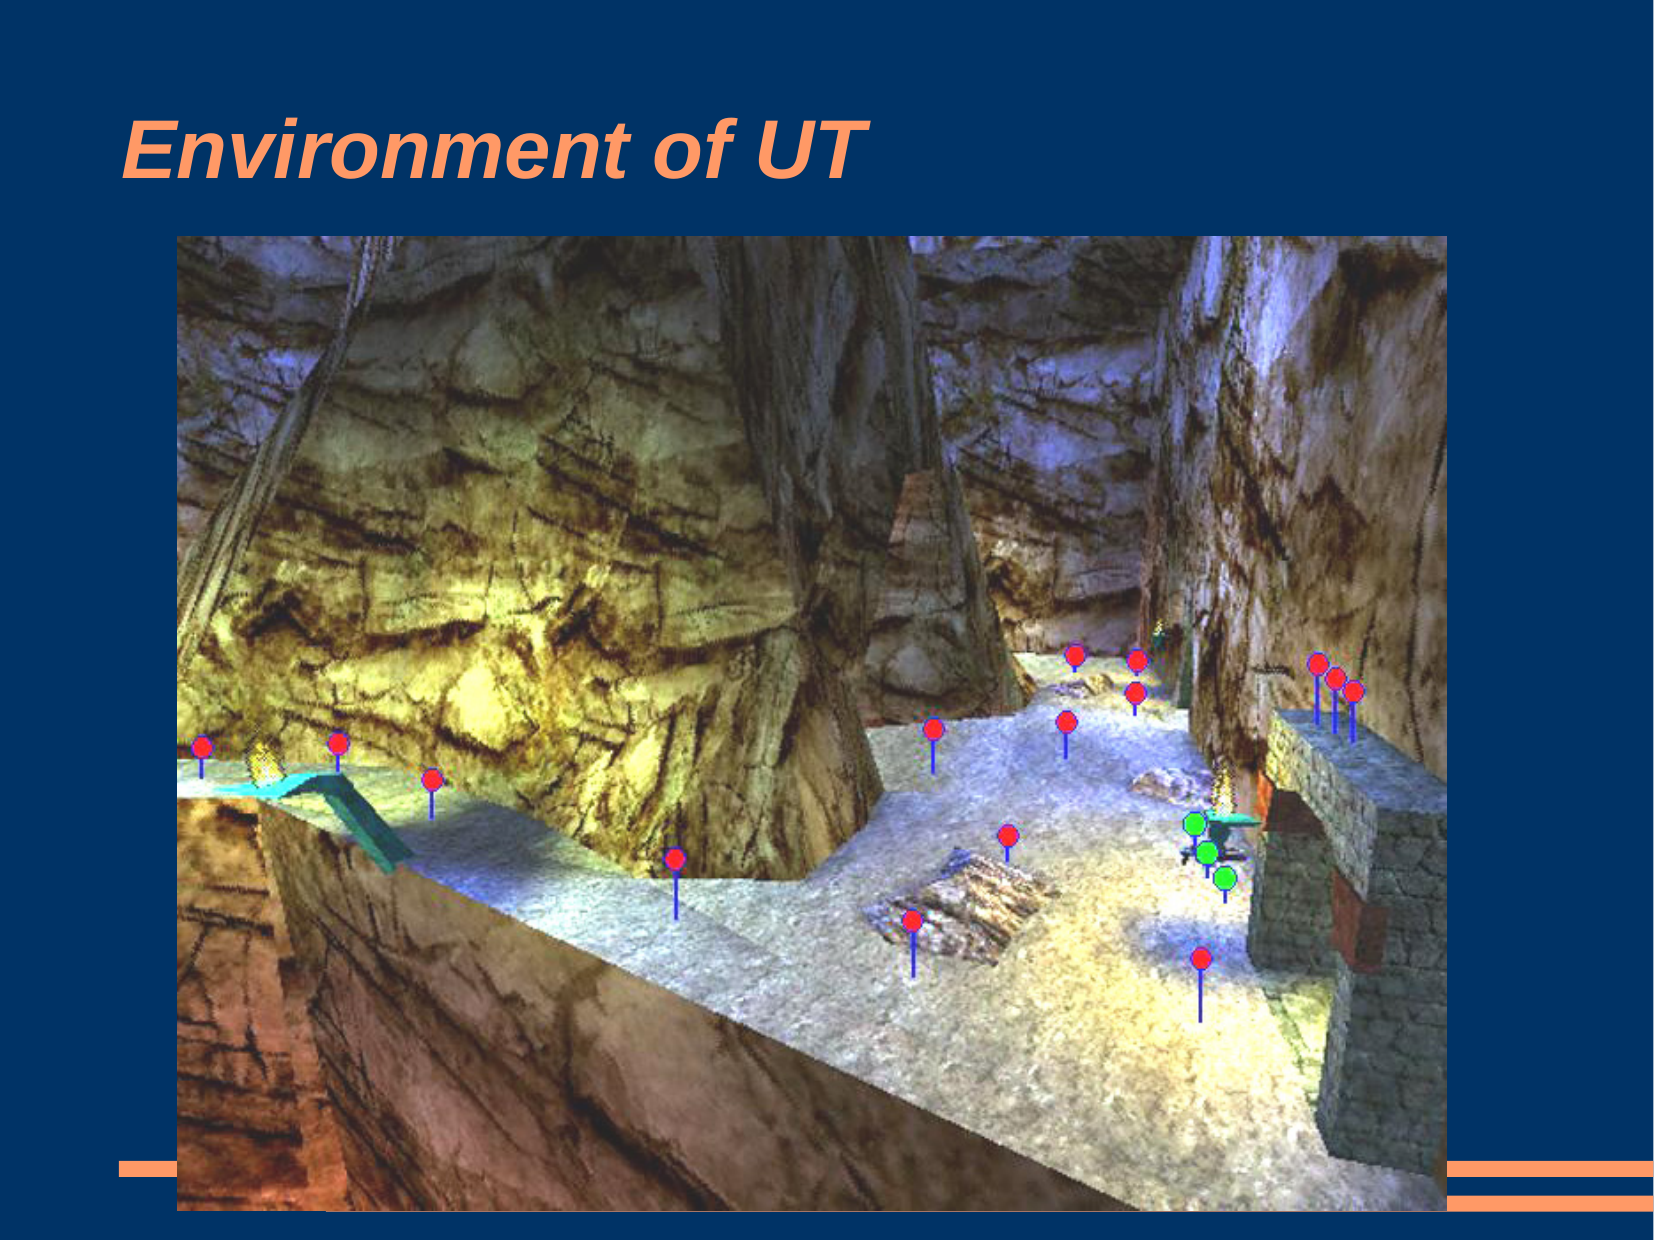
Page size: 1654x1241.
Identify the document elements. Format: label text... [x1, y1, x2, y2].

title Environment of UT [121, 46, 1534, 254]
picture [177, 236, 1447, 1211]
